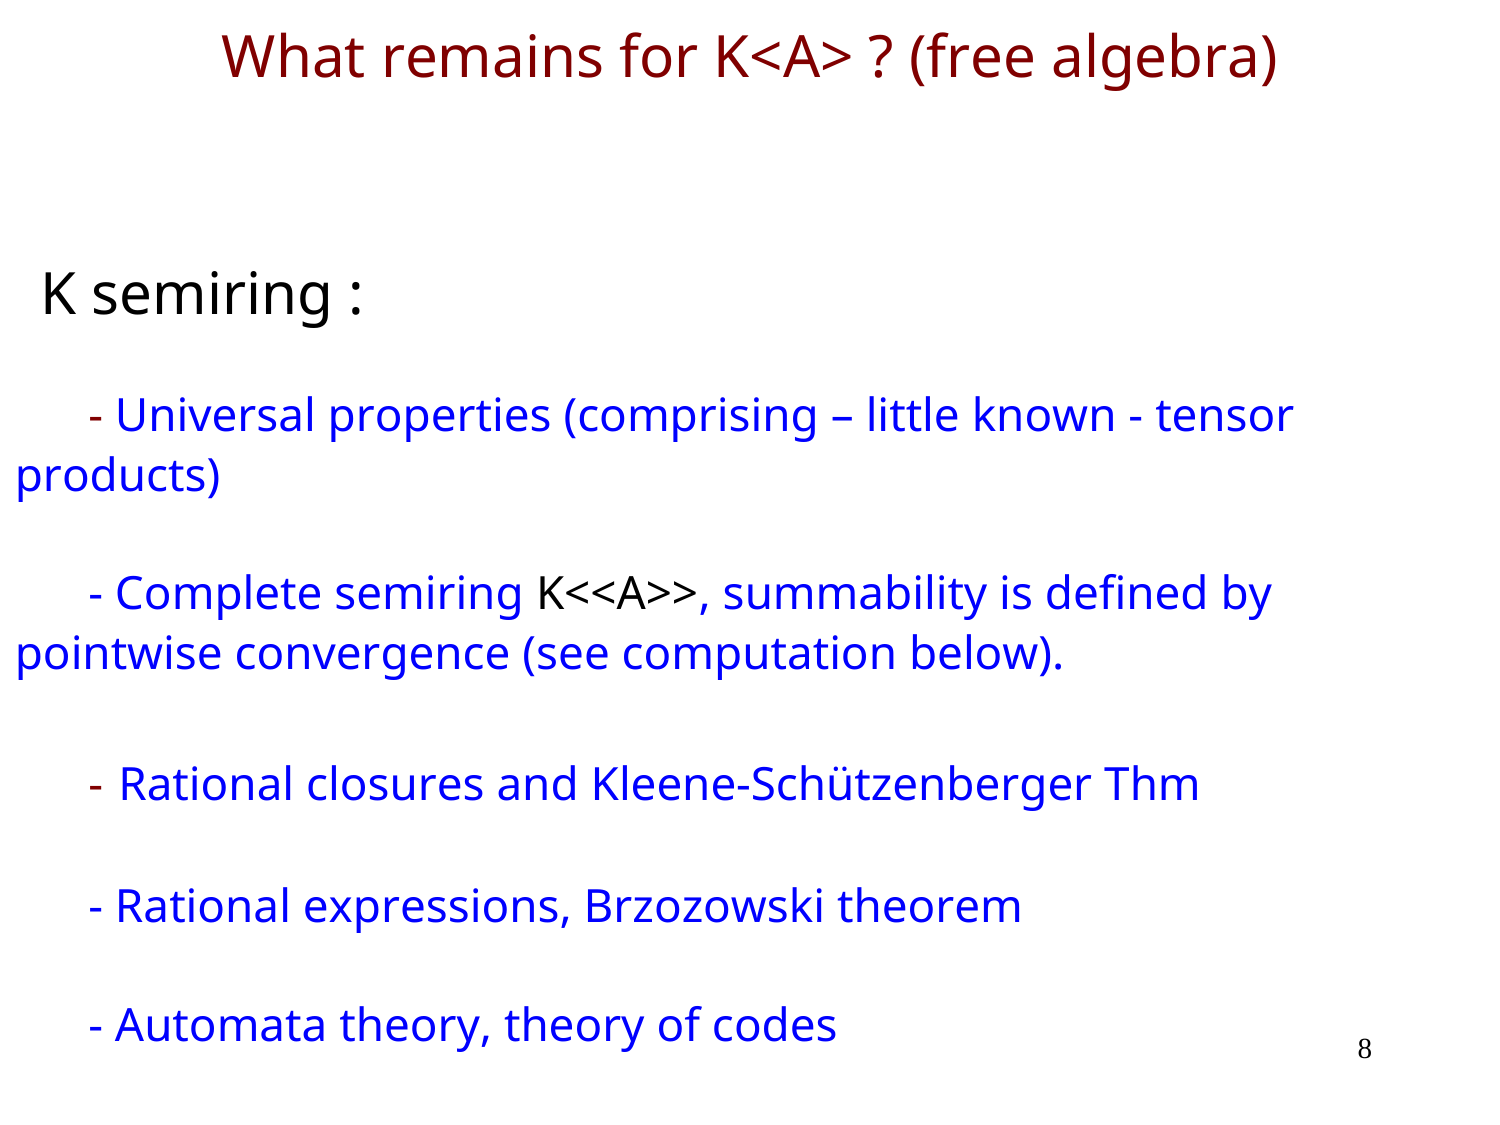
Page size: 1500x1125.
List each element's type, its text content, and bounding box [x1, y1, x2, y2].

text_box What remains for K<A> ? (free algebra) K semiring : - Universal properties (comprising – little known - tensor products) - Complete semiring K<<A>>, summability is defined by pointwise convergence (see computation below). - Rational closures and Kleene-Schützenberger Thm - Rational expressions, Brzozowski theorem - Automata theory, theory of codes - Lazard's monoidal elimination [0, 7, 1500, 1125]
